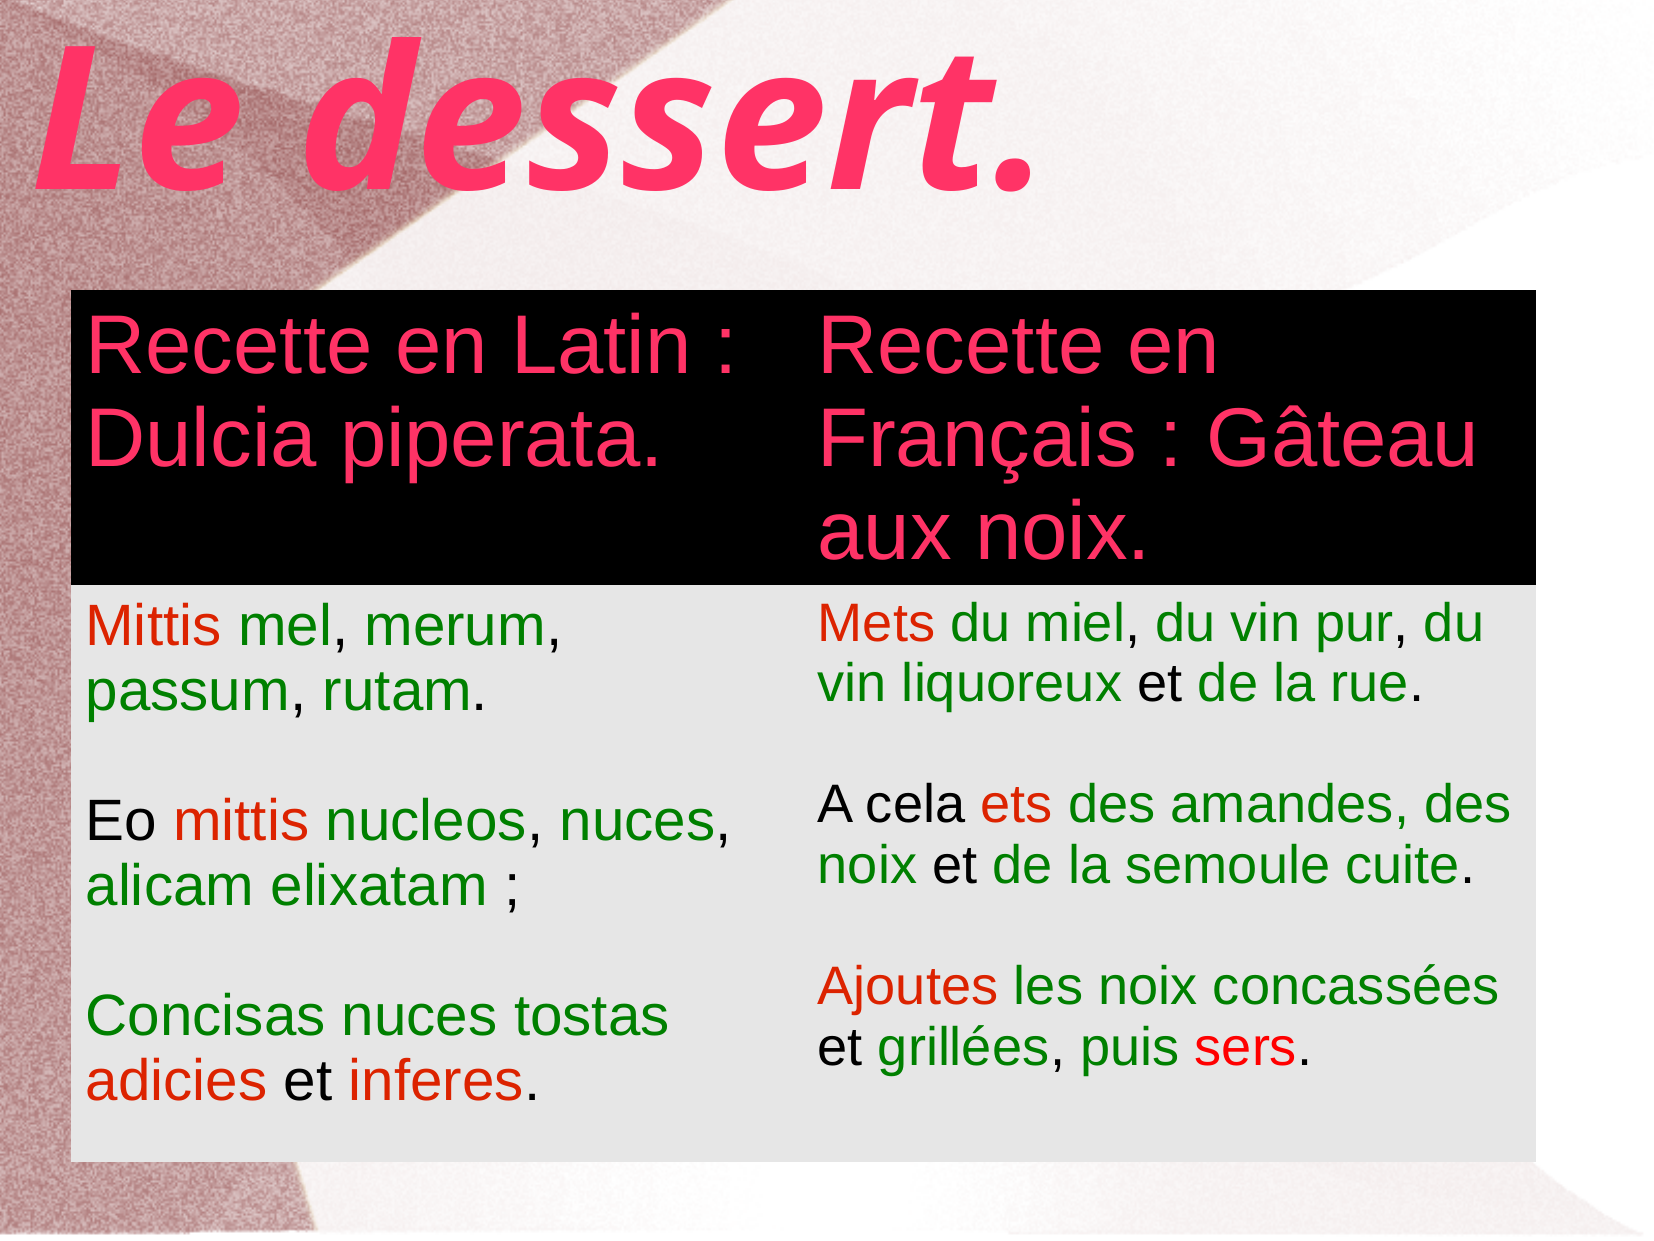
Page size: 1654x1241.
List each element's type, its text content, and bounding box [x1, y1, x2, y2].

table_header Recette en Latin : Dulcia piperata. [71, 290, 803, 585]
table_cell Mittis mel, merum, passum, rutam. Eo mittis nucleos, nuces, alicam elixatam ; Concisas nuces tostas adicies et inferes. [71, 585, 803, 1162]
table_cell Mets du miel, du vin pur, du vin liquoreux et de la rue. A cela ets des amandes, des noix et de la semoule cuite. Ajoutes les noix concassées et grillées, puis sers. [803, 585, 1536, 1162]
table_header Recette en Français : Gâteau aux noix. [803, 290, 1536, 585]
picture [0, 0, 1654, 1241]
title Le dessert. [0, 0, 1052, 225]
